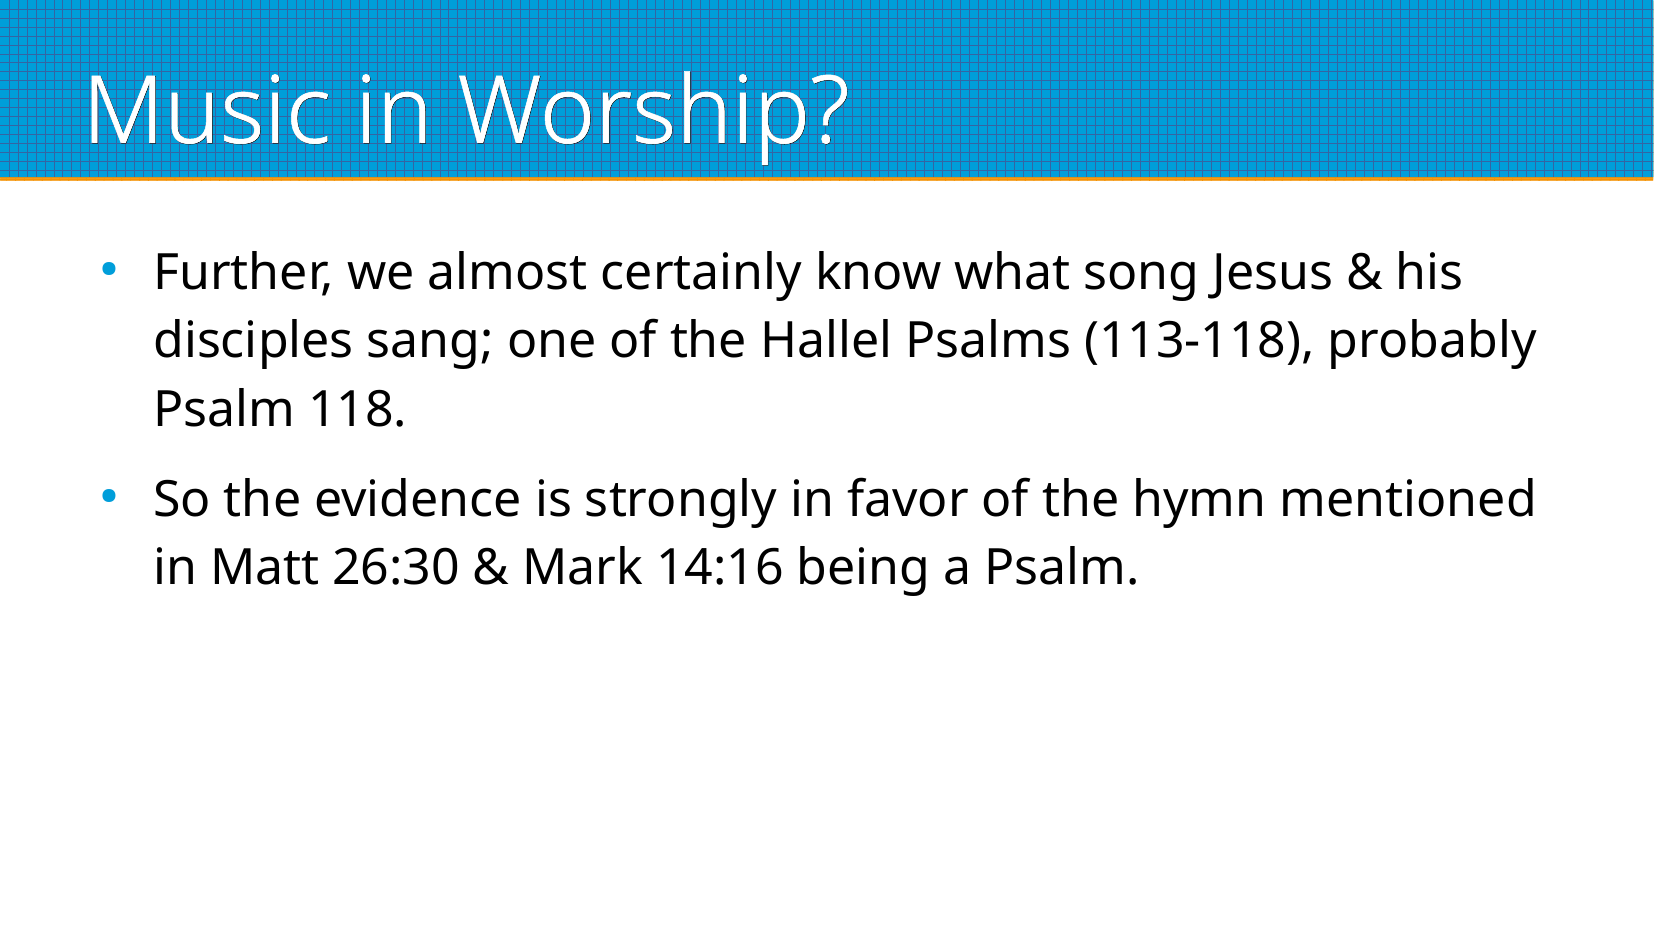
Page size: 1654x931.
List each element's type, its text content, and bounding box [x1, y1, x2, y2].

title Music in Worship? [82, 14, 1571, 171]
list Further, we almost certainly know what song Jesus & his disciples sang; one of the Hallel Psalms (113-118), probably Psalm 118. So the evidence is strongly in favor of the hymn mentioned in Matt 26:30 & Mark 14:16 being a Psalm. [82, 236, 1563, 901]
